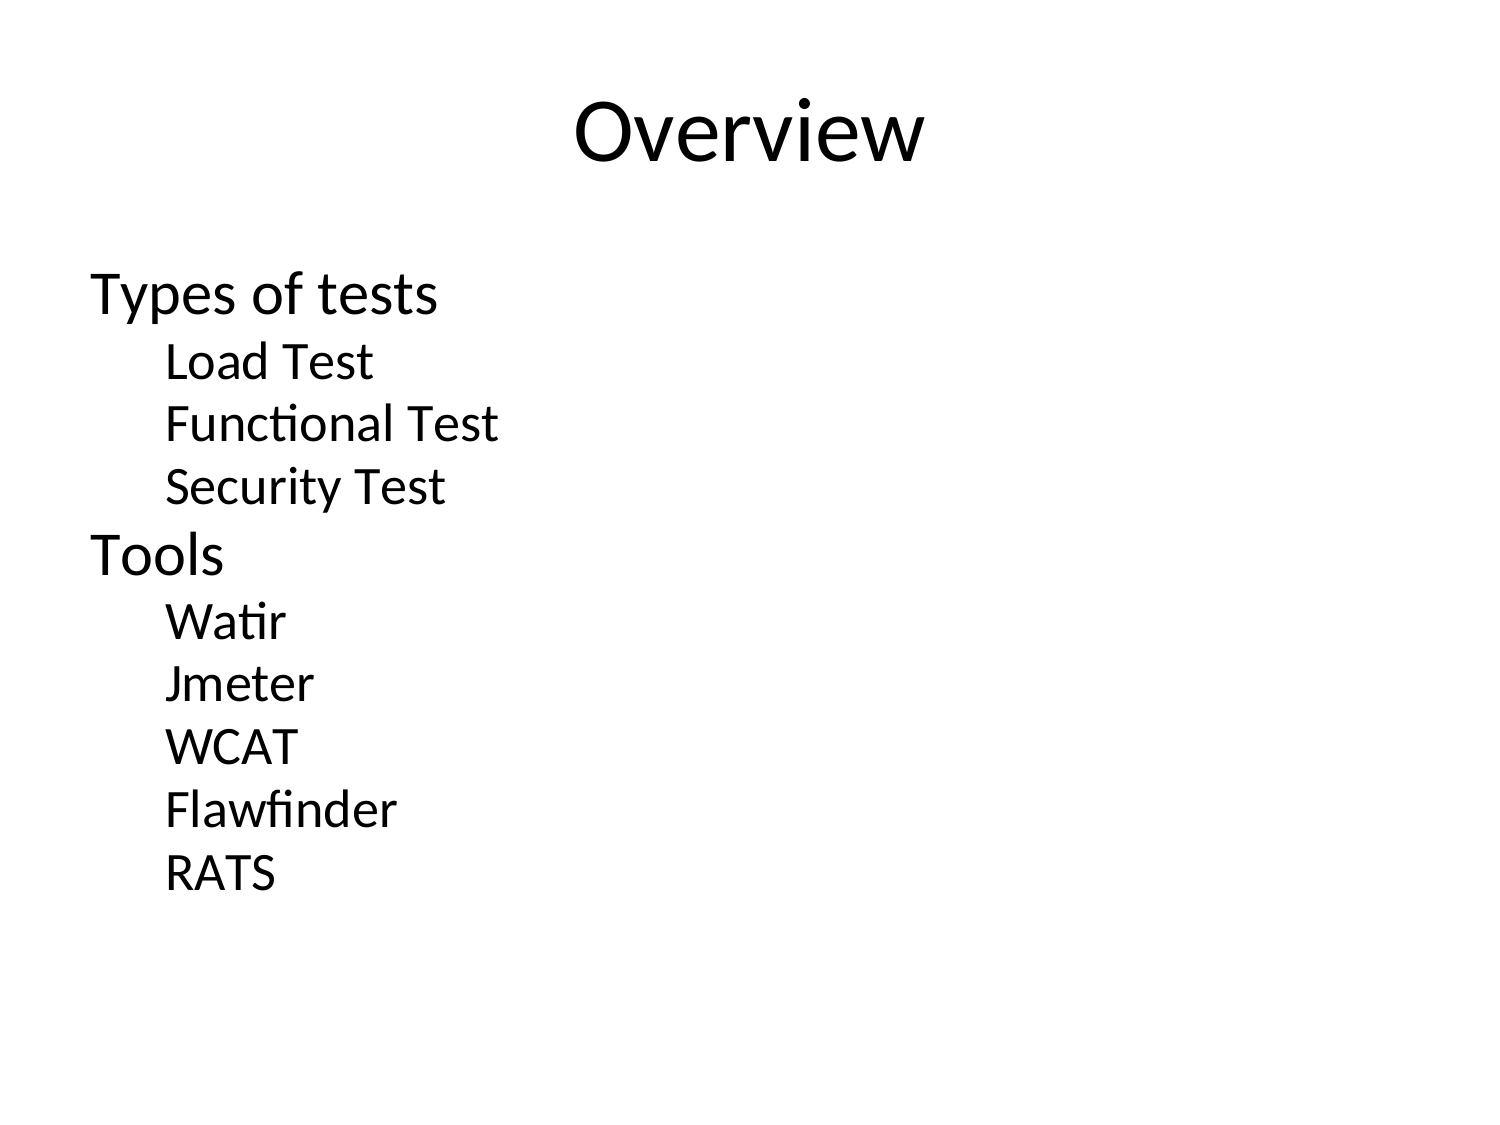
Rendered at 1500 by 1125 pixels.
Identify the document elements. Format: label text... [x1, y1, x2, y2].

list Types of tests Load Test Functional Test Security Test Tools Watir Jmeter WCAT Flawfinder RATS [75, 262, 1426, 1125]
title Overview [75, 45, 1426, 233]
